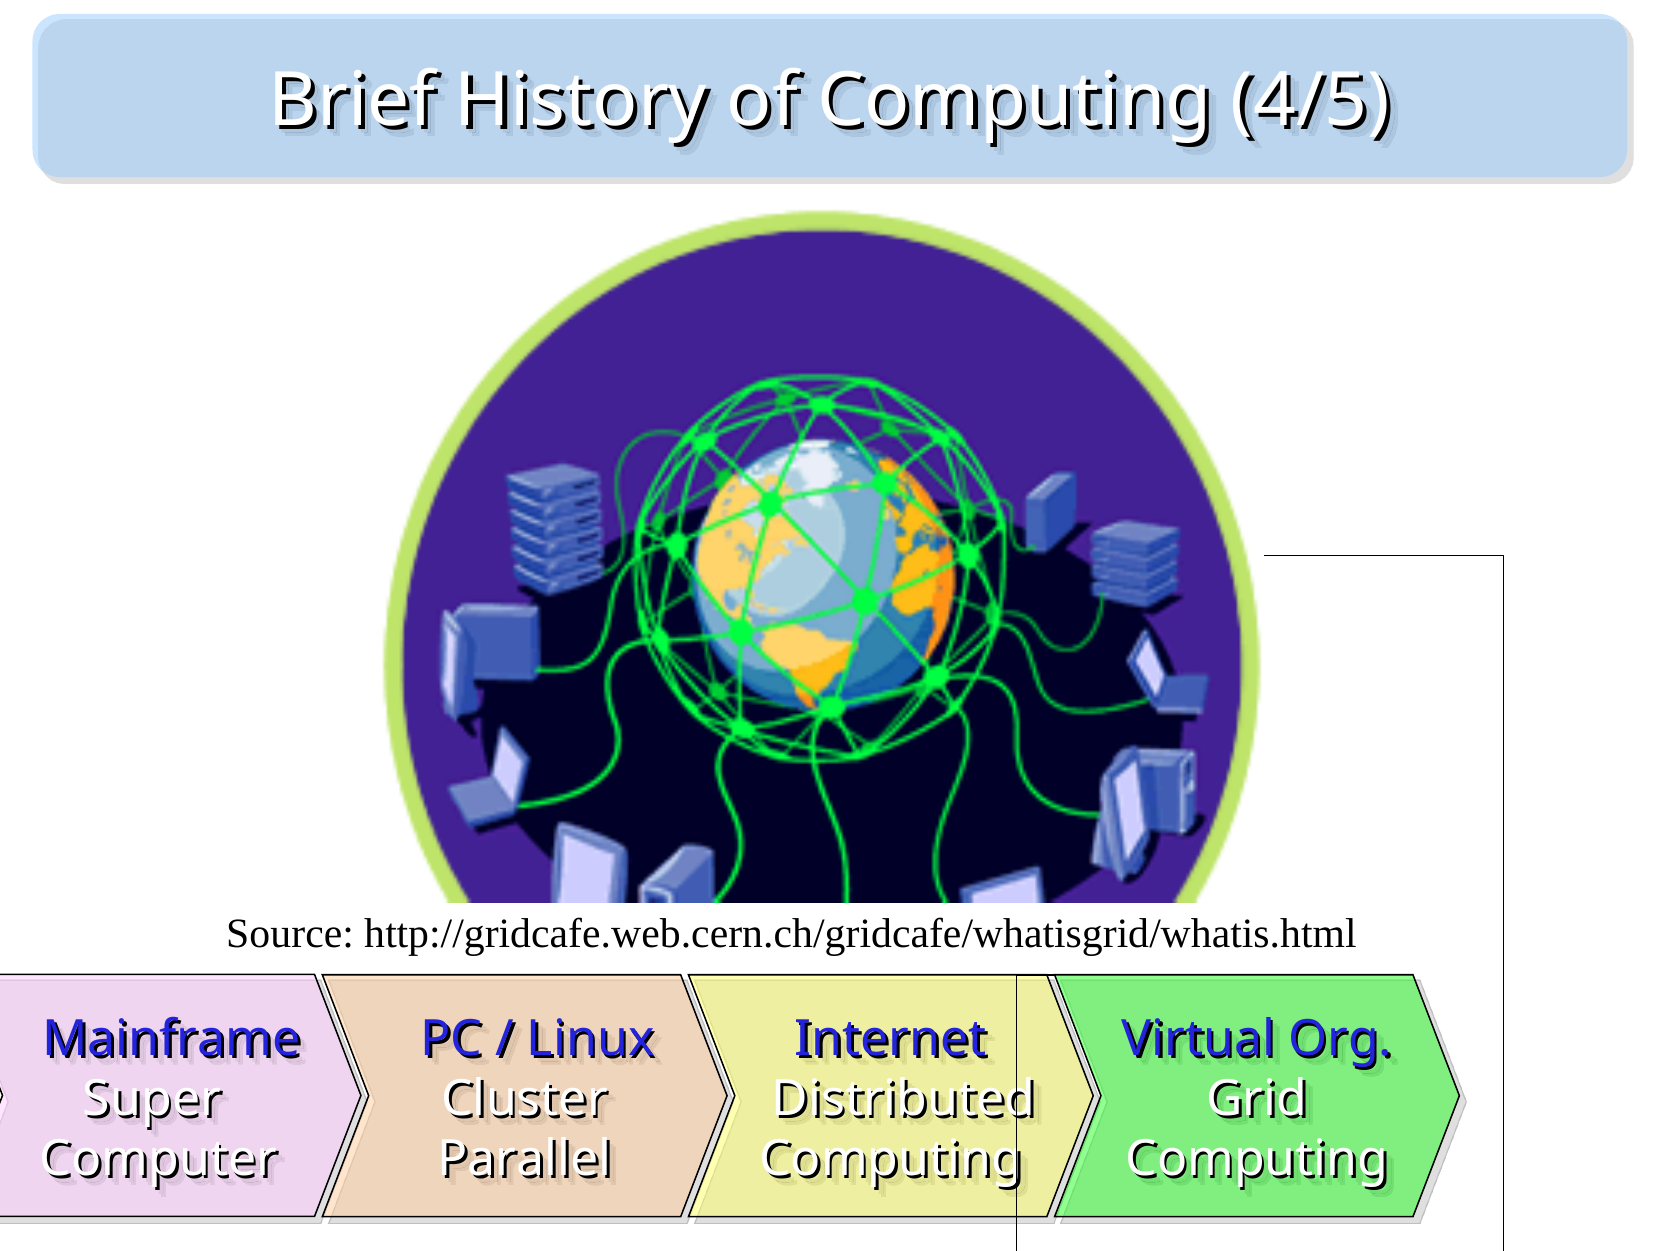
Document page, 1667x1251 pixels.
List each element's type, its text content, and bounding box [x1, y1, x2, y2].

picture [378, 205, 1265, 898]
text_box Mainframe Super Computer [0, 974, 361, 1217]
text_box Internet Distributed Computing [1018, 976, 1094, 1217]
text_box PC / Linux Cluster Parallel [322, 974, 728, 1217]
text_box Source: http://gridcafe.web.cern.ch/gridcafe/whatisgrid/whatis.html [88, 898, 1507, 974]
text_box Brief History of Computing (4/5) [32, 13, 1628, 178]
text_box Virtual Org. Grid Computing [1054, 974, 1460, 1217]
text_box Internet Distributed Computing [688, 974, 1017, 1217]
